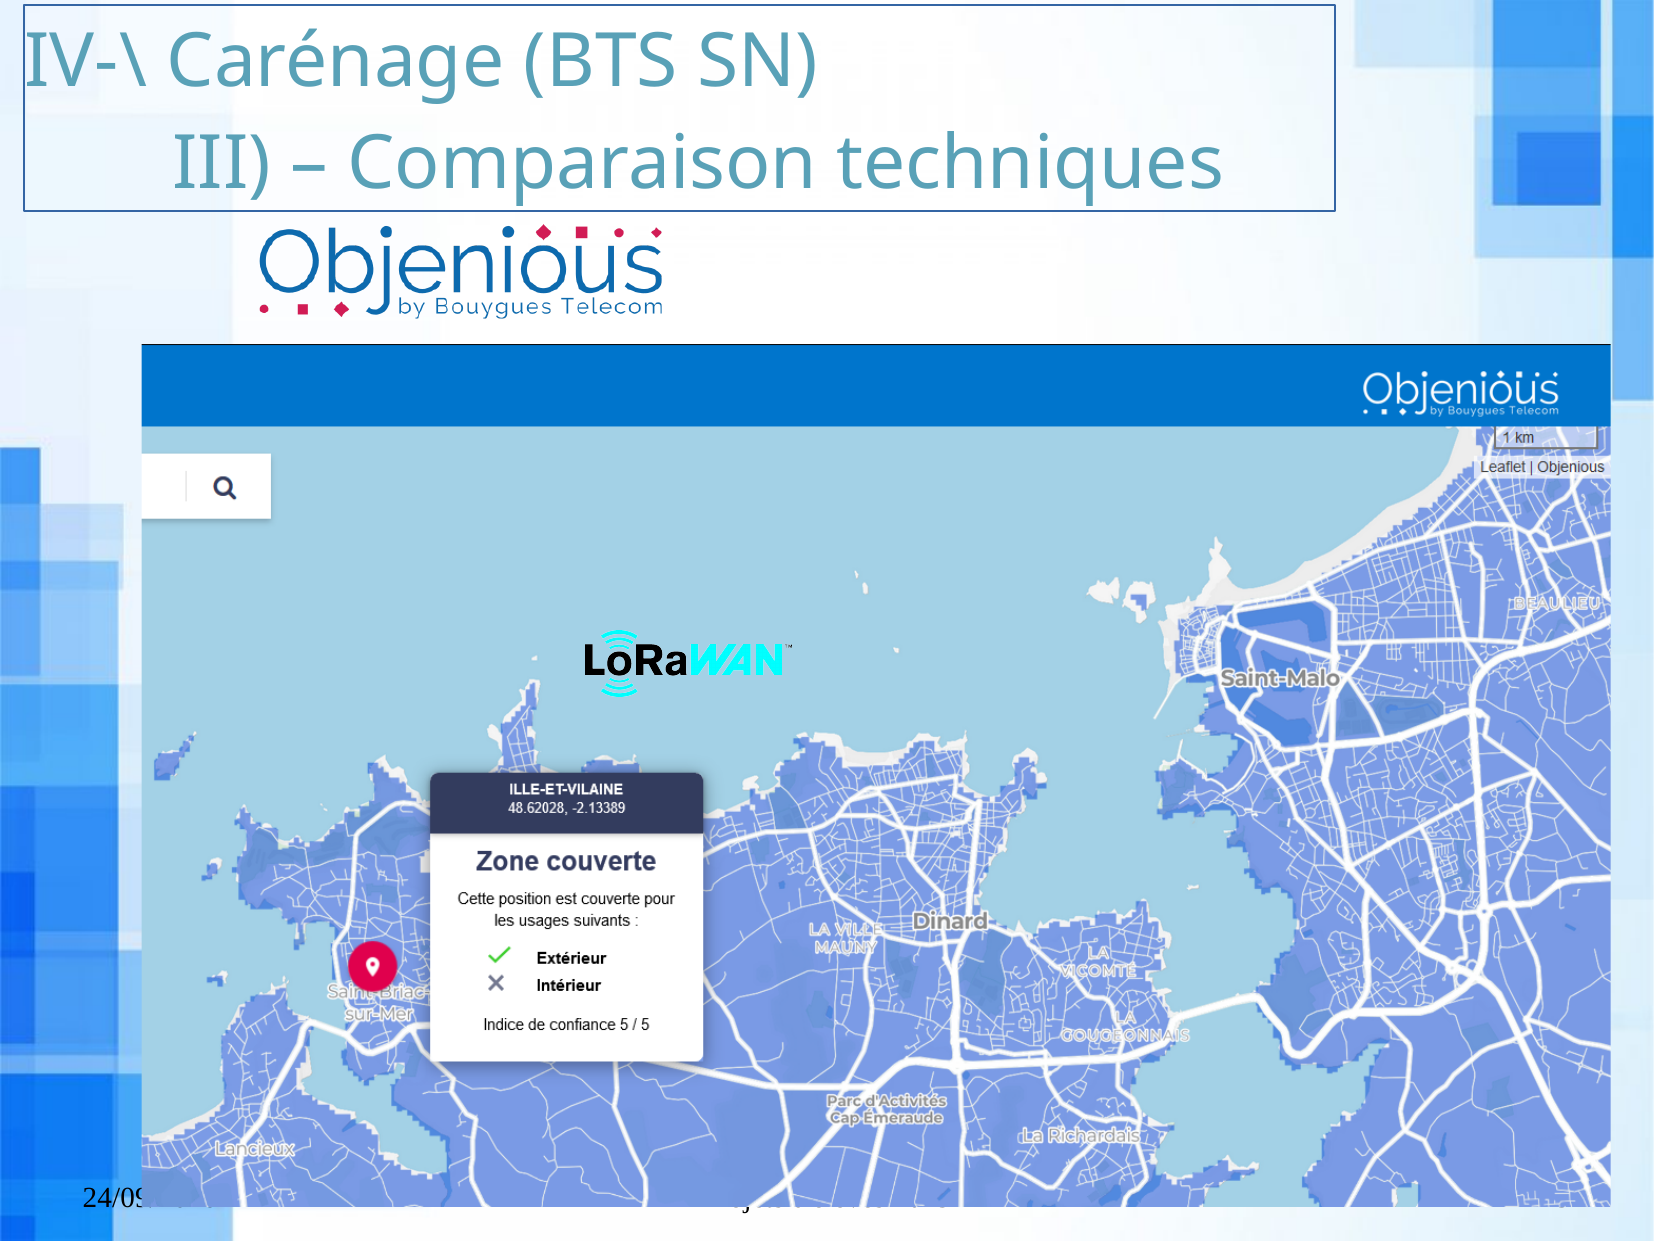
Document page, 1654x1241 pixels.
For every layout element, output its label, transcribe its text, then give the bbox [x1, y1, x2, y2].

picture [0, 0, 1654, 1241]
title IV-\ Carénage (BTS SN) III) – Comparaison techniques [23, 19, 1335, 197]
